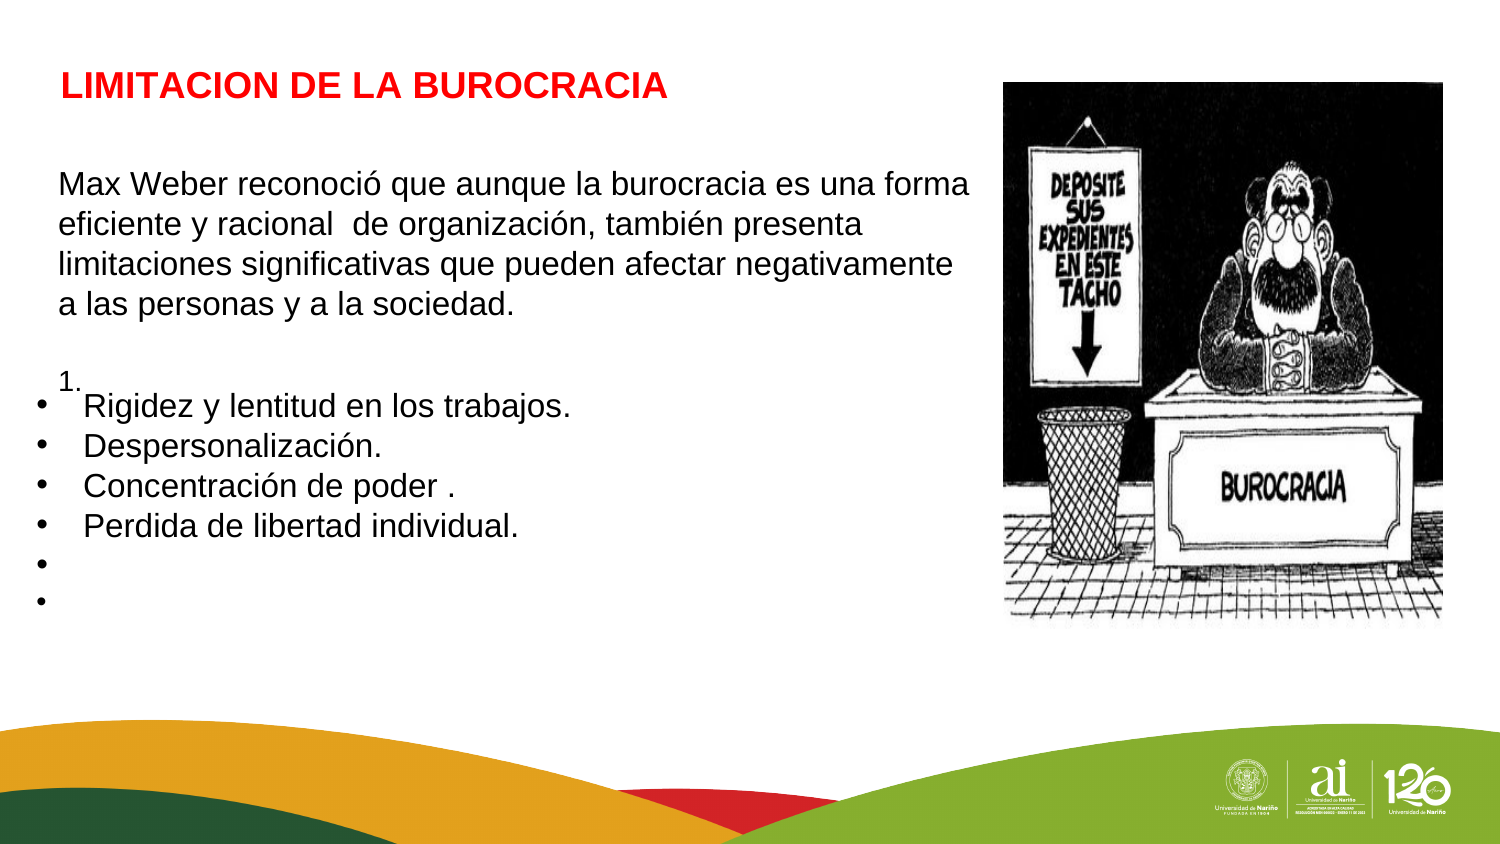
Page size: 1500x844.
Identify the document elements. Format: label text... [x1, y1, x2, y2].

text_box Max Weber reconoció que aunque la burocracia es una forma eficiente y racional de organización, también presenta limitaciones significativas que pueden afectar negativamente a las personas y a la sociedad. [43, 154, 991, 408]
picture [0, 8, 1500, 844]
text_box LIMITACION DE LA BUROCRACIA [0, 53, 855, 114]
text_box Rigidez y lentitud en los trabajos. Despersonalización. Concentración de poder . Perdida de libertad individual. [21, 376, 883, 665]
